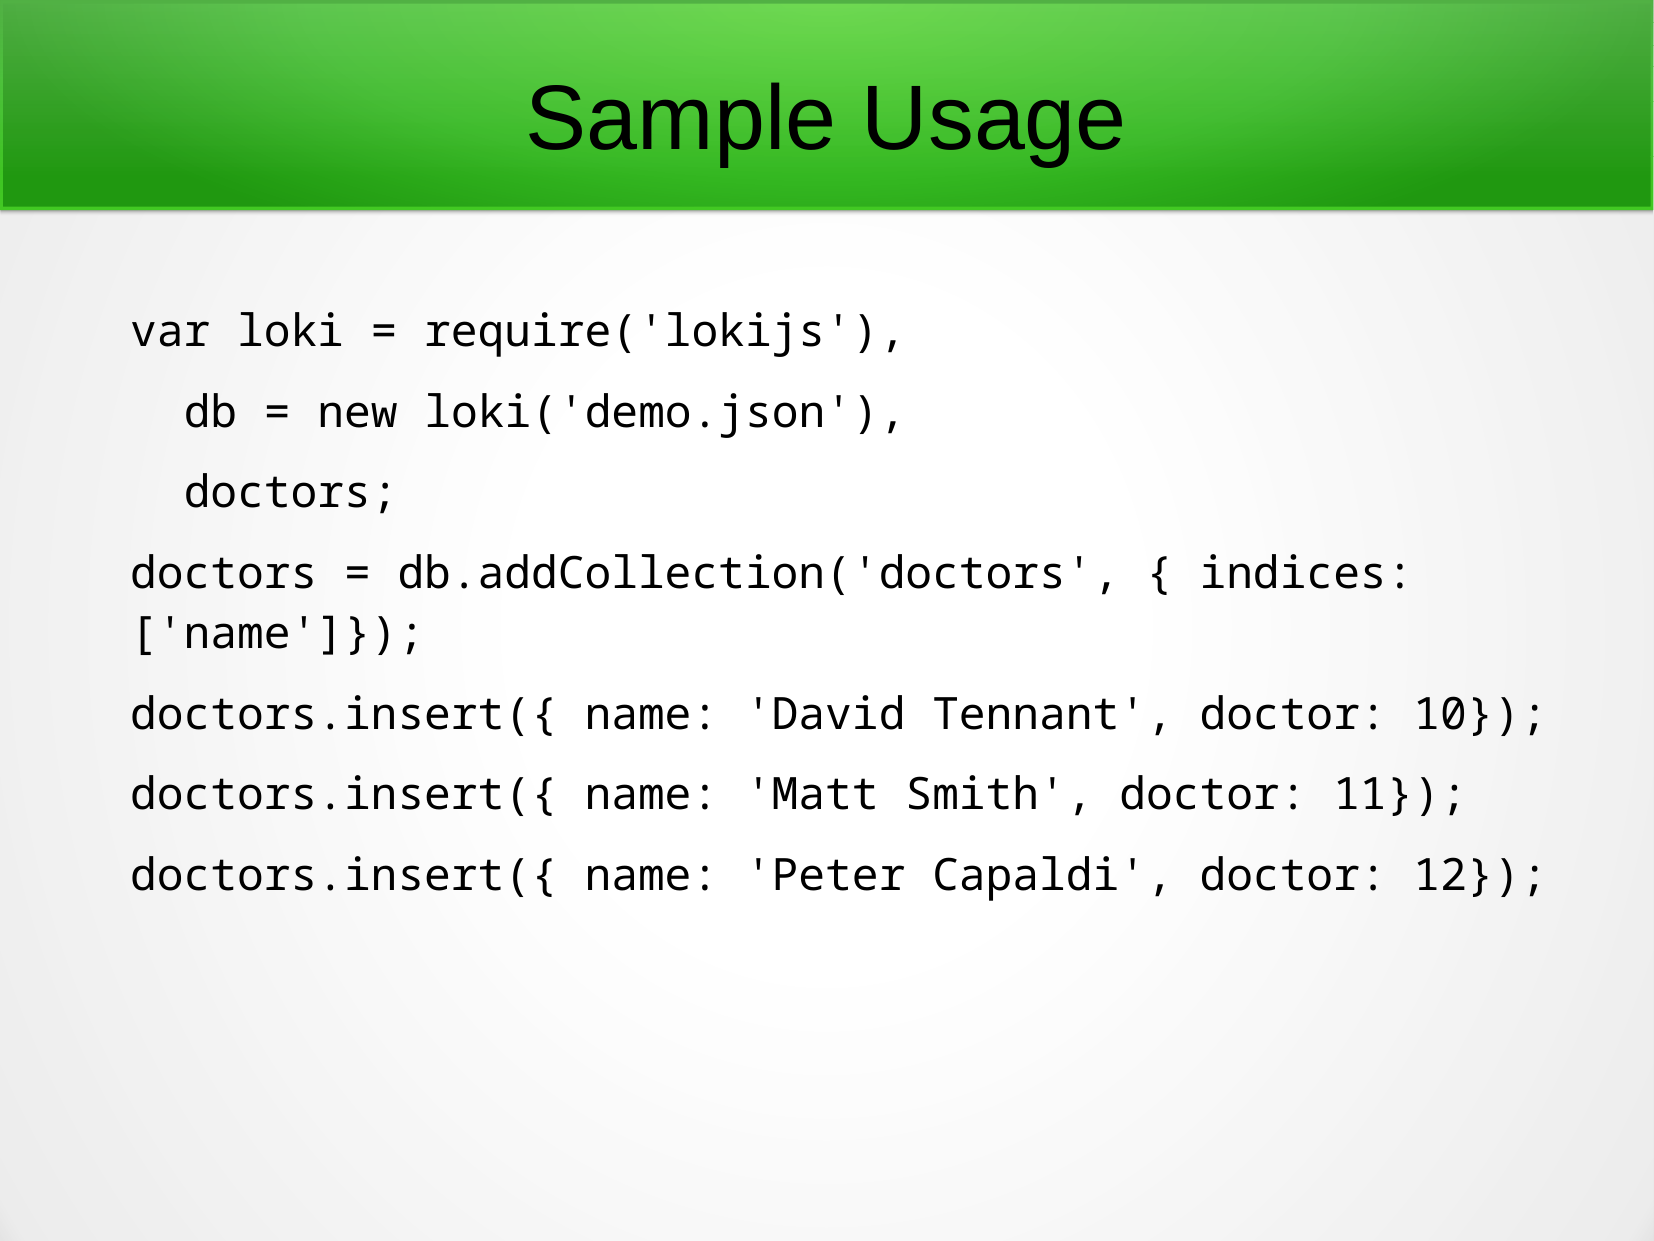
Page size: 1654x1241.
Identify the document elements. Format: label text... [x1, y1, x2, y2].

title Sample Usage [82, 47, 1571, 189]
list var loki = require('lokijs'), db = new loki('demo.json'), doctors; doctors = db.addCollection('doctors', { indices: ['name']}); doctors.insert({ name: 'David Tennant', doctor: 10}); doctors.insert({ name: 'Matt Smith', doctor: 11}); doctors.insert({ name: 'Peter Capaldi', doctor: 12}); [82, 299, 1571, 1019]
